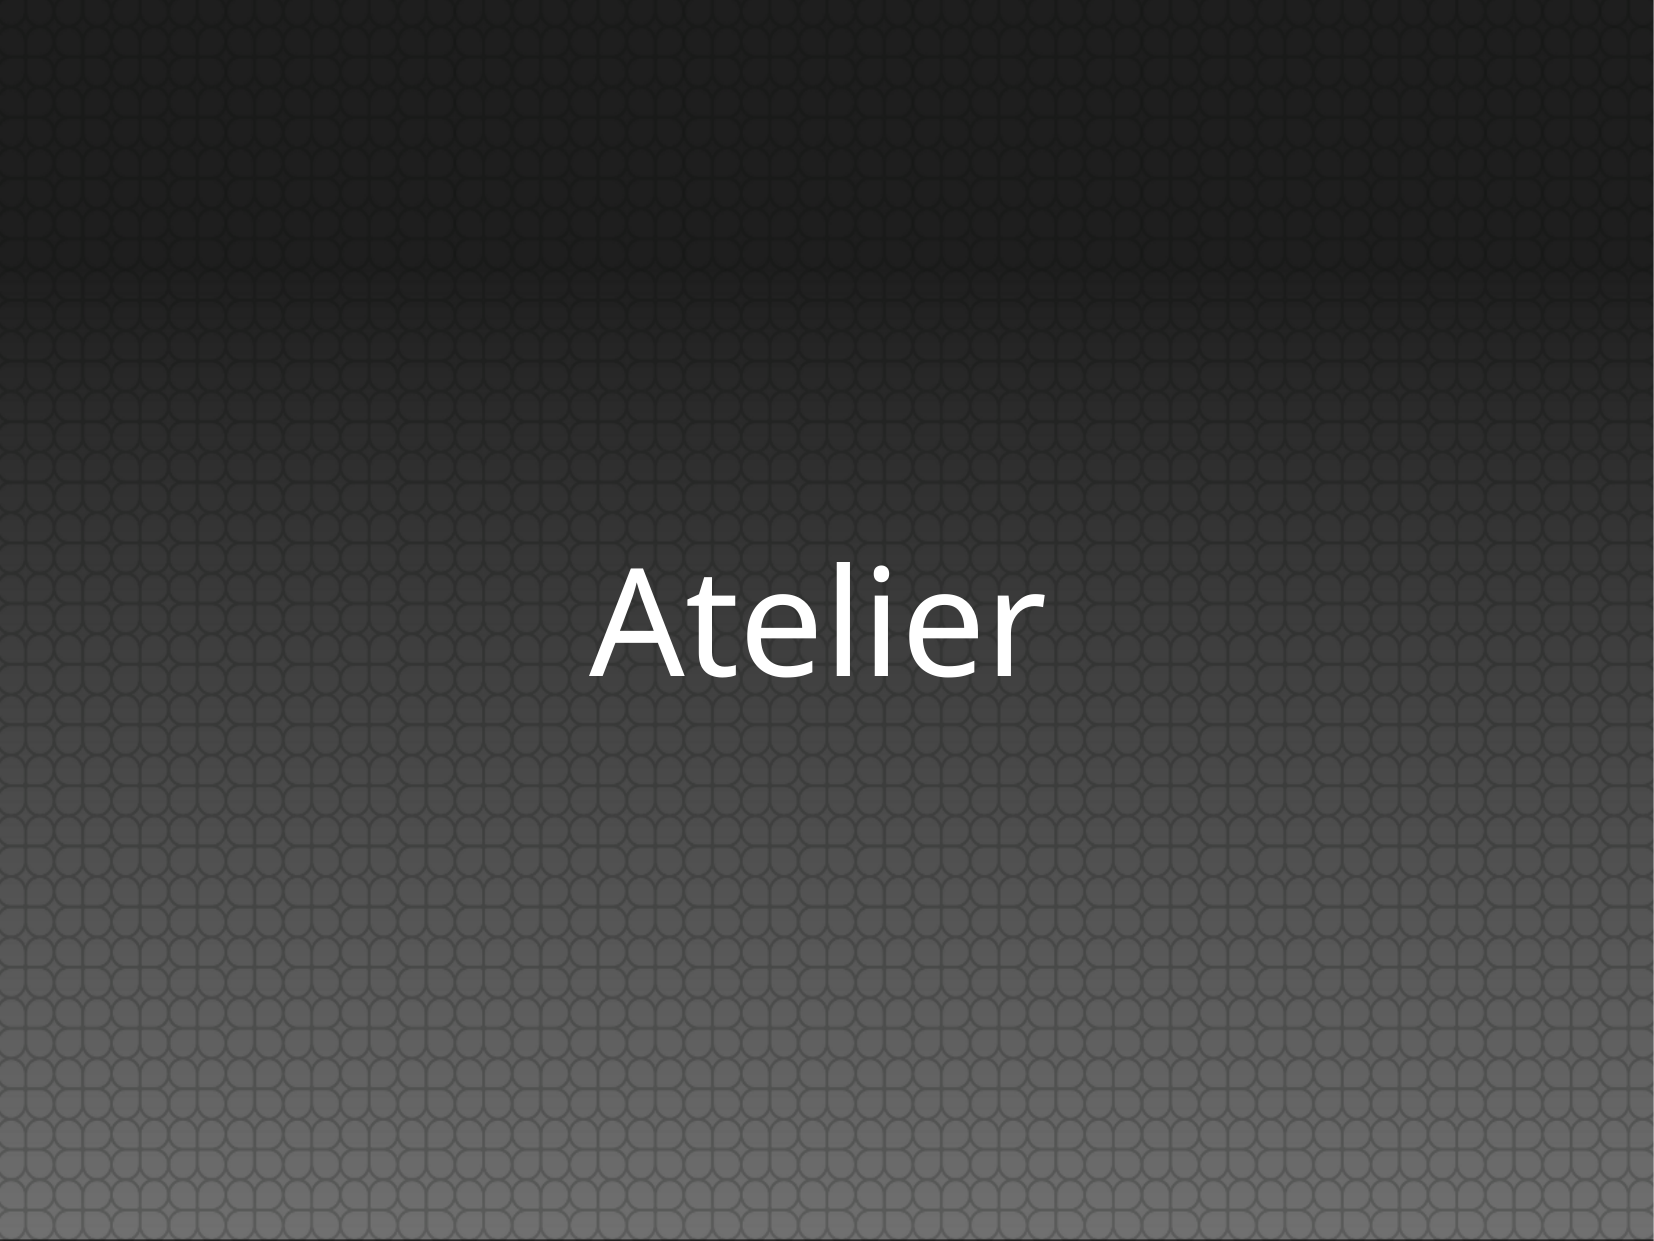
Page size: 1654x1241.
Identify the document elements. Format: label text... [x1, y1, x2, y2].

picture [0, 0, 1654, 1241]
title Atelier [75, 390, 1564, 848]
